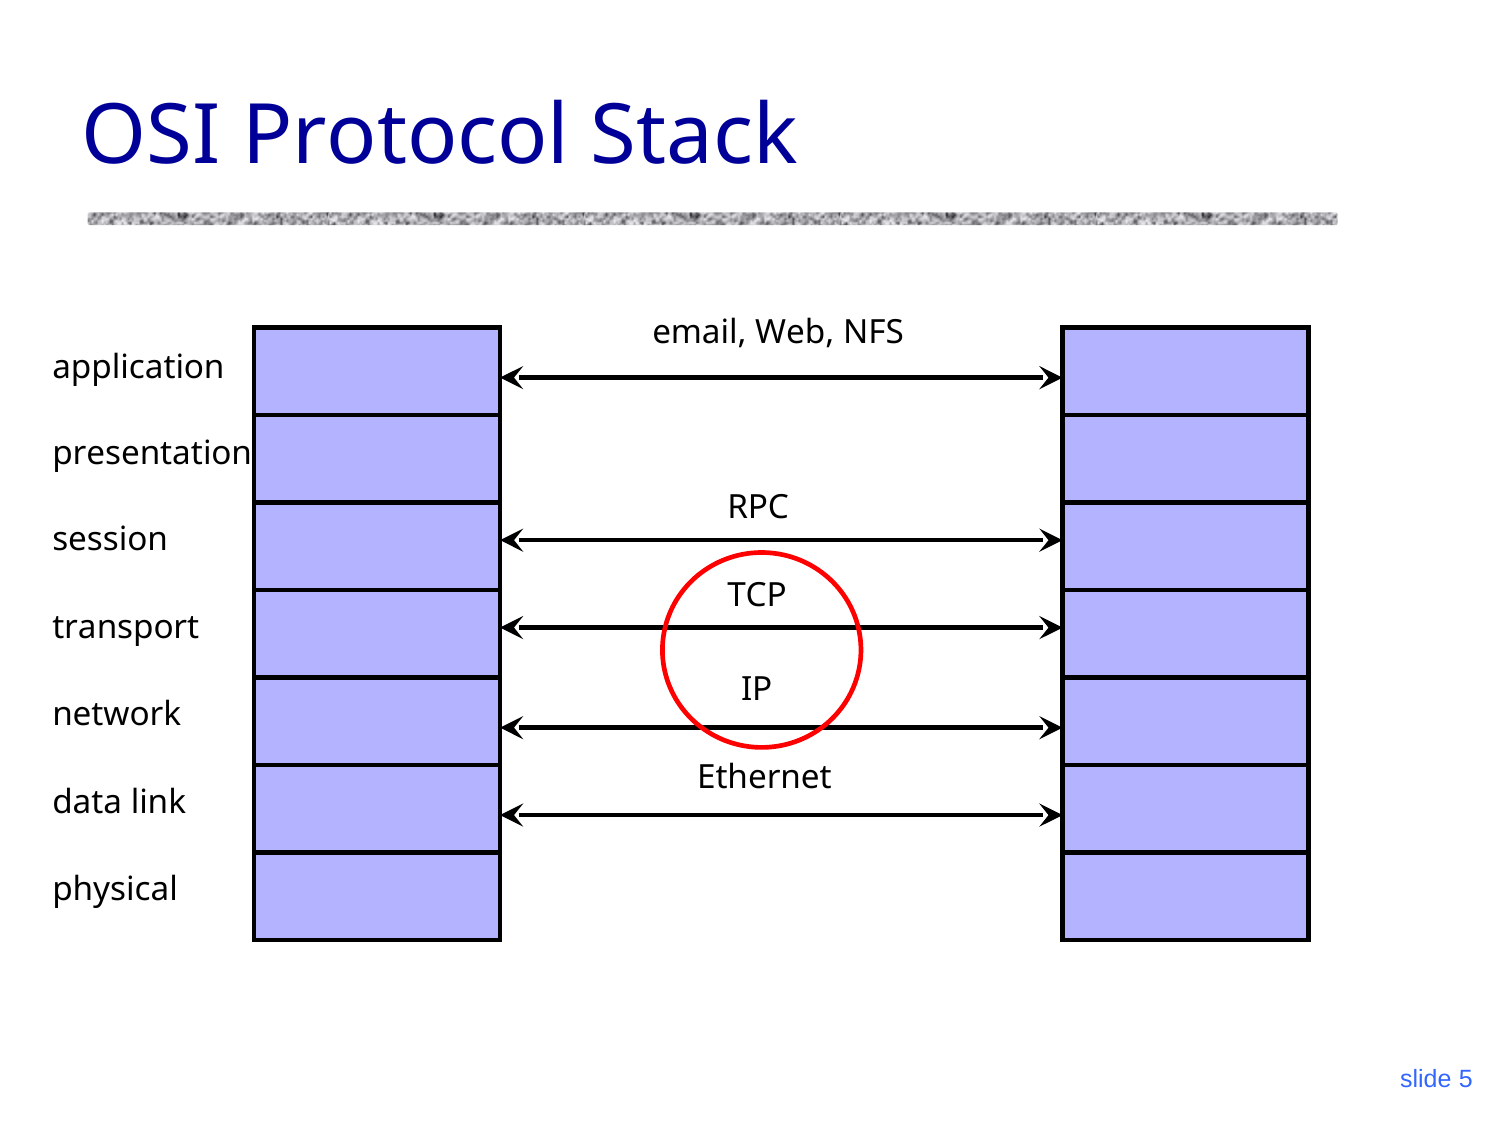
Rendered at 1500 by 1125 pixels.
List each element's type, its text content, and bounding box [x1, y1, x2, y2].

text_box Ethernet [682, 747, 847, 803]
text_box IP [726, 659, 788, 716]
text_box [254, 327, 500, 941]
picture [87, 212, 1338, 226]
text_box [1062, 327, 1309, 941]
text_box slide <number> [1174, 1025, 1488, 1101]
text_box session [37, 509, 183, 566]
text_box network [37, 684, 197, 741]
title OSI Protocol Stack [66, 37, 1342, 188]
text_box TCP [712, 565, 802, 621]
text_box RPC [712, 477, 804, 533]
text_box application [37, 337, 240, 393]
text_box email, Web, NFS [637, 302, 920, 358]
text_box transport [37, 597, 215, 653]
text_box presentation [37, 423, 268, 479]
text_box data link [37, 772, 202, 828]
text_box physical [37, 859, 193, 916]
